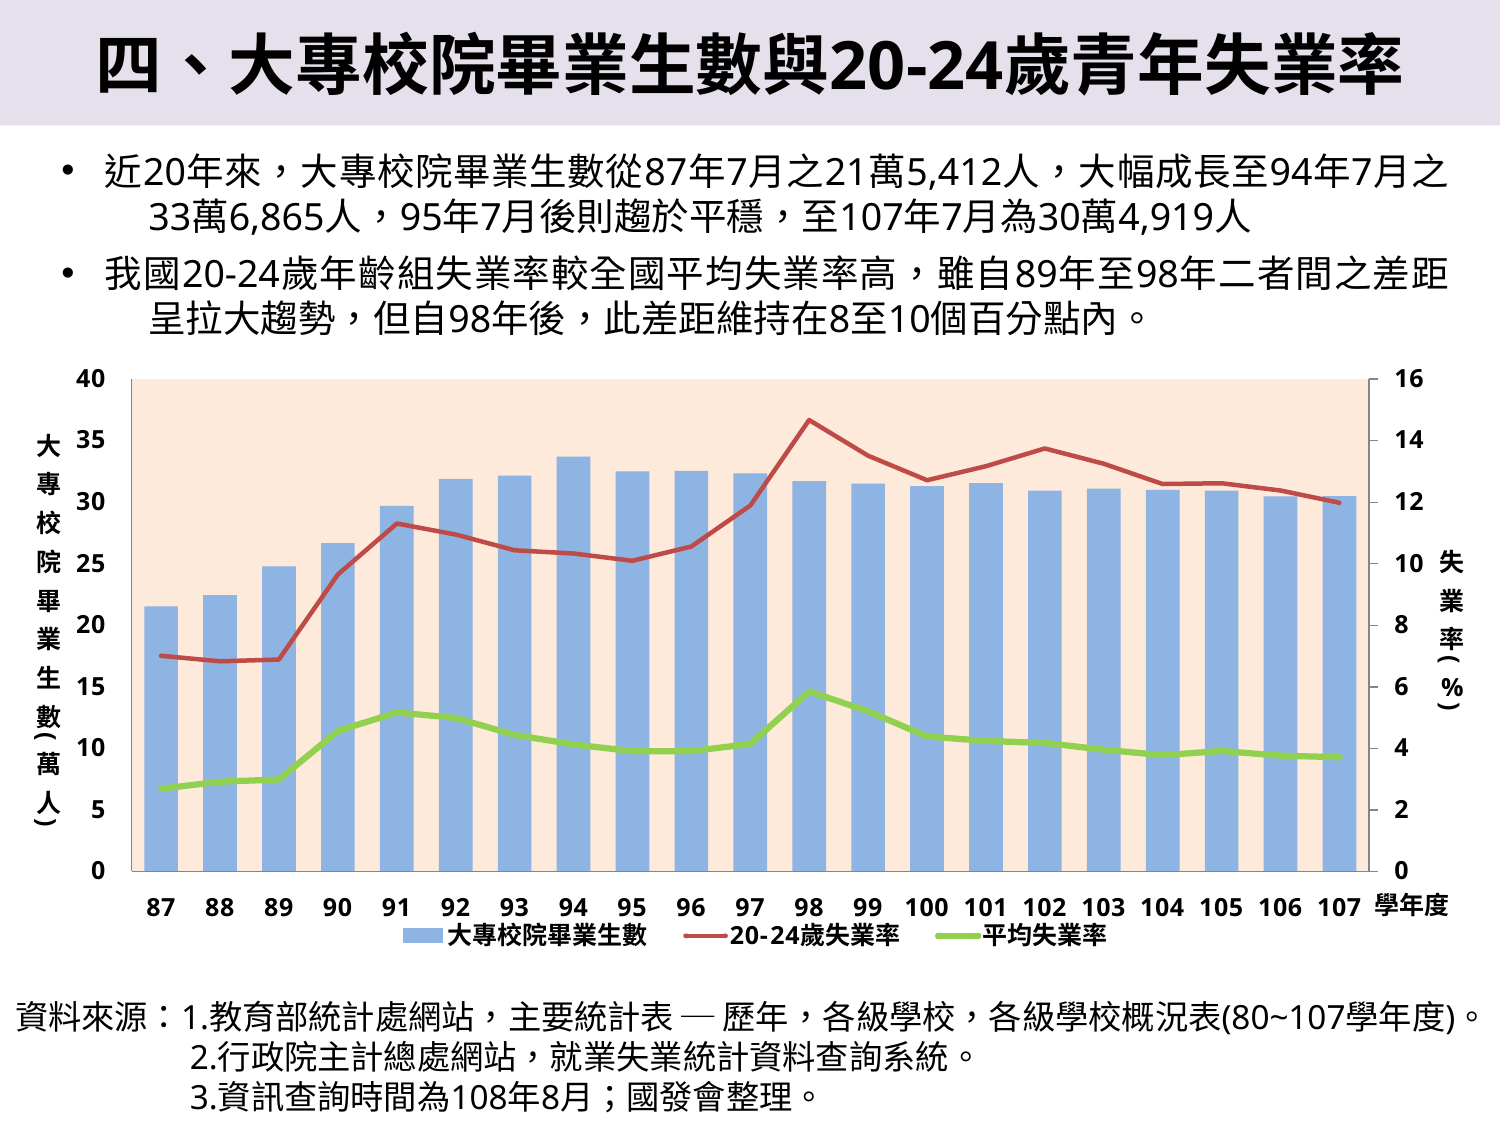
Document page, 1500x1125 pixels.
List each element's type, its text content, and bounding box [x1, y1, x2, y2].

text_box 資料來源：1.教育部統計處網站，主要統計表 ─ 歷年，各級學校，各級學校概況表(80~107學年度)。 2.行政院主計總處網站，就業失業統計資料查詢系統。 3.資訊查詢時間為108年8月；國發會整理。 [0, 988, 1500, 1125]
picture [9, 361, 1490, 965]
text_box 四、大專校院畢業生數與20-24歲青年失業率 [0, 0, 1500, 126]
text_box 近20年來，大專校院畢業生數從87年7月之21萬5,412人，大幅成長至94年7月之33萬6,865人，95年7月後則趨於平穩，至107年7月為30萬4,919人 我國20-24歲年齡組失業率較全國平均失業率高，雖自89年至98年二者間之差距呈拉大趨勢，但自98年後，此差距維持在8至10個百分點內。 [46, 139, 1464, 350]
